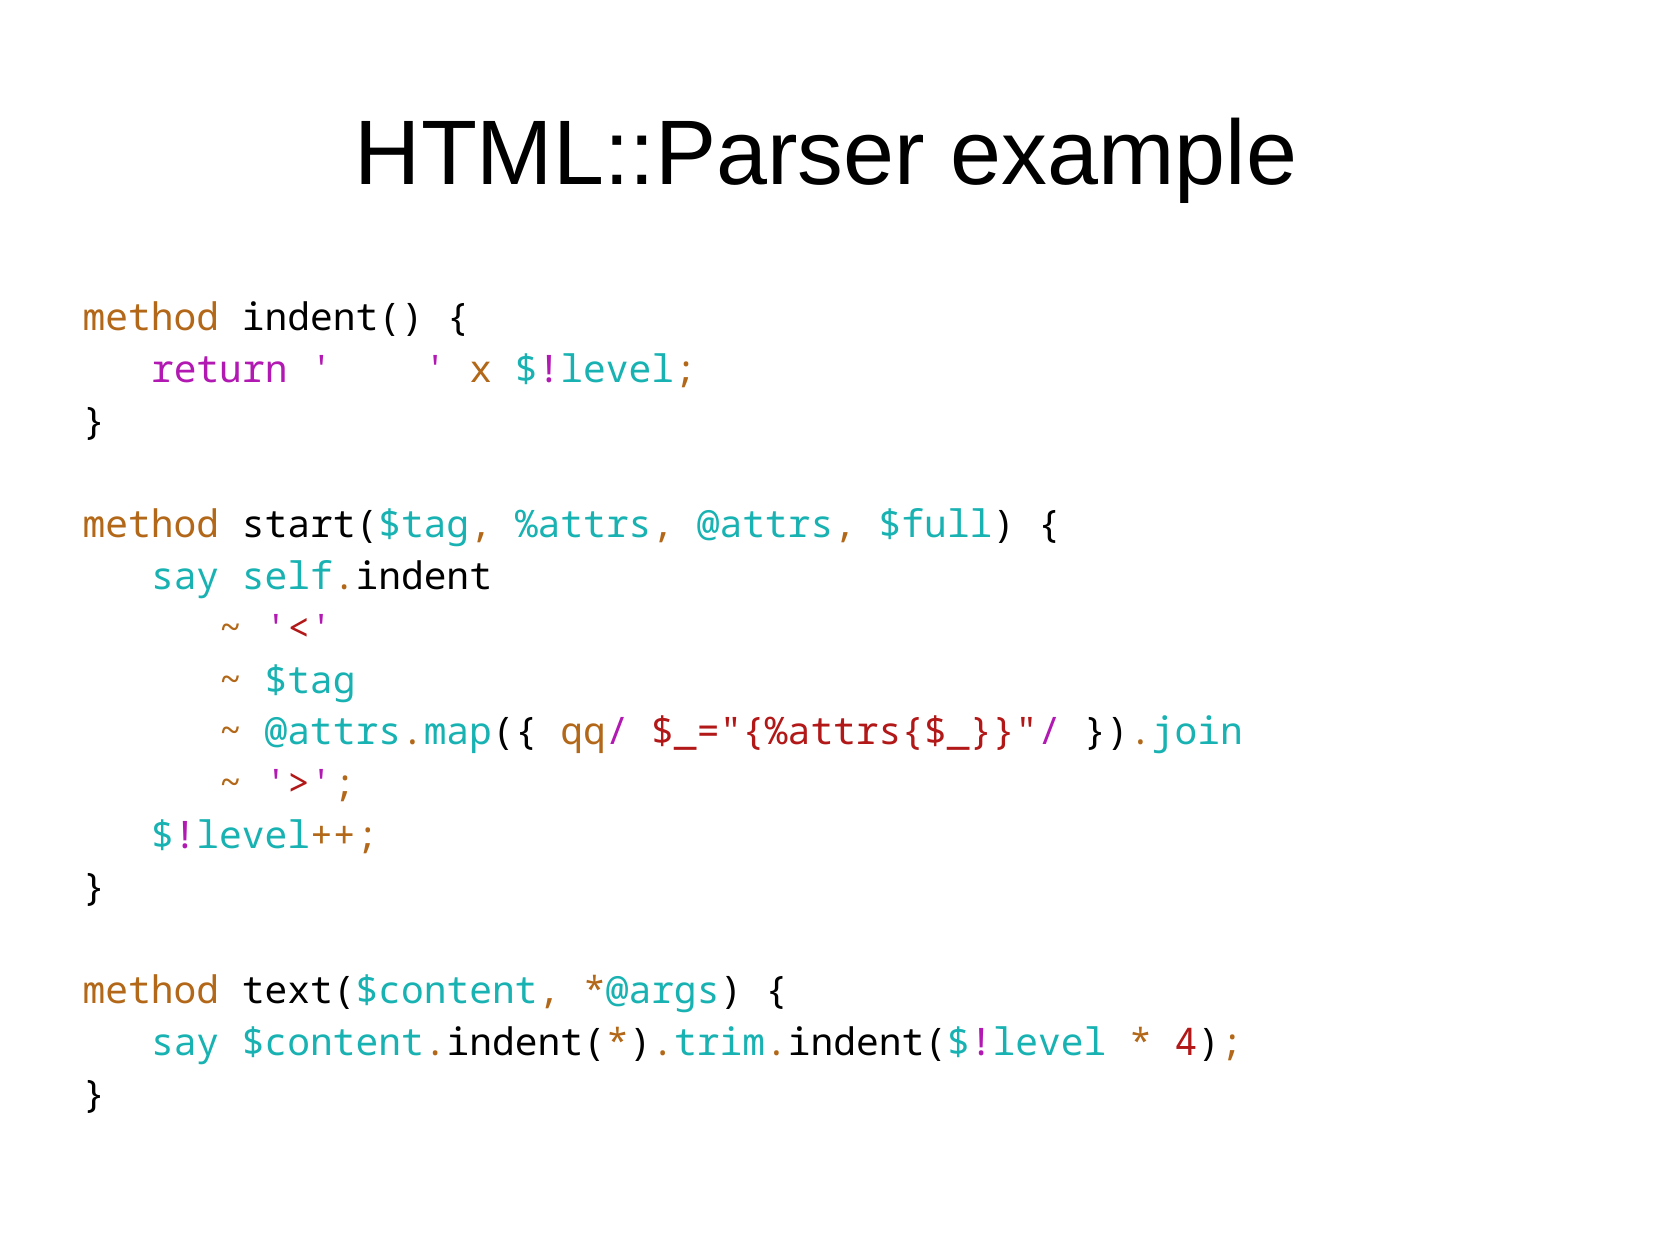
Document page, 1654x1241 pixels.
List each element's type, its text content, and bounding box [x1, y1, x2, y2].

list method indent() { return ' ' x $!level; } method start($tag, %attrs, @attrs, $full) { say self.indent ~ '<' ~ $tag ~ @attrs.map({ qq/ $_="{%attrs{$_}}"/ }).join ~ '>'; $!level++; } method text($content, *@args) { say $content.indent(*).trim.indent($!level * 4); } [82, 290, 1571, 1134]
title HTML::Parser example [82, 49, 1571, 257]
